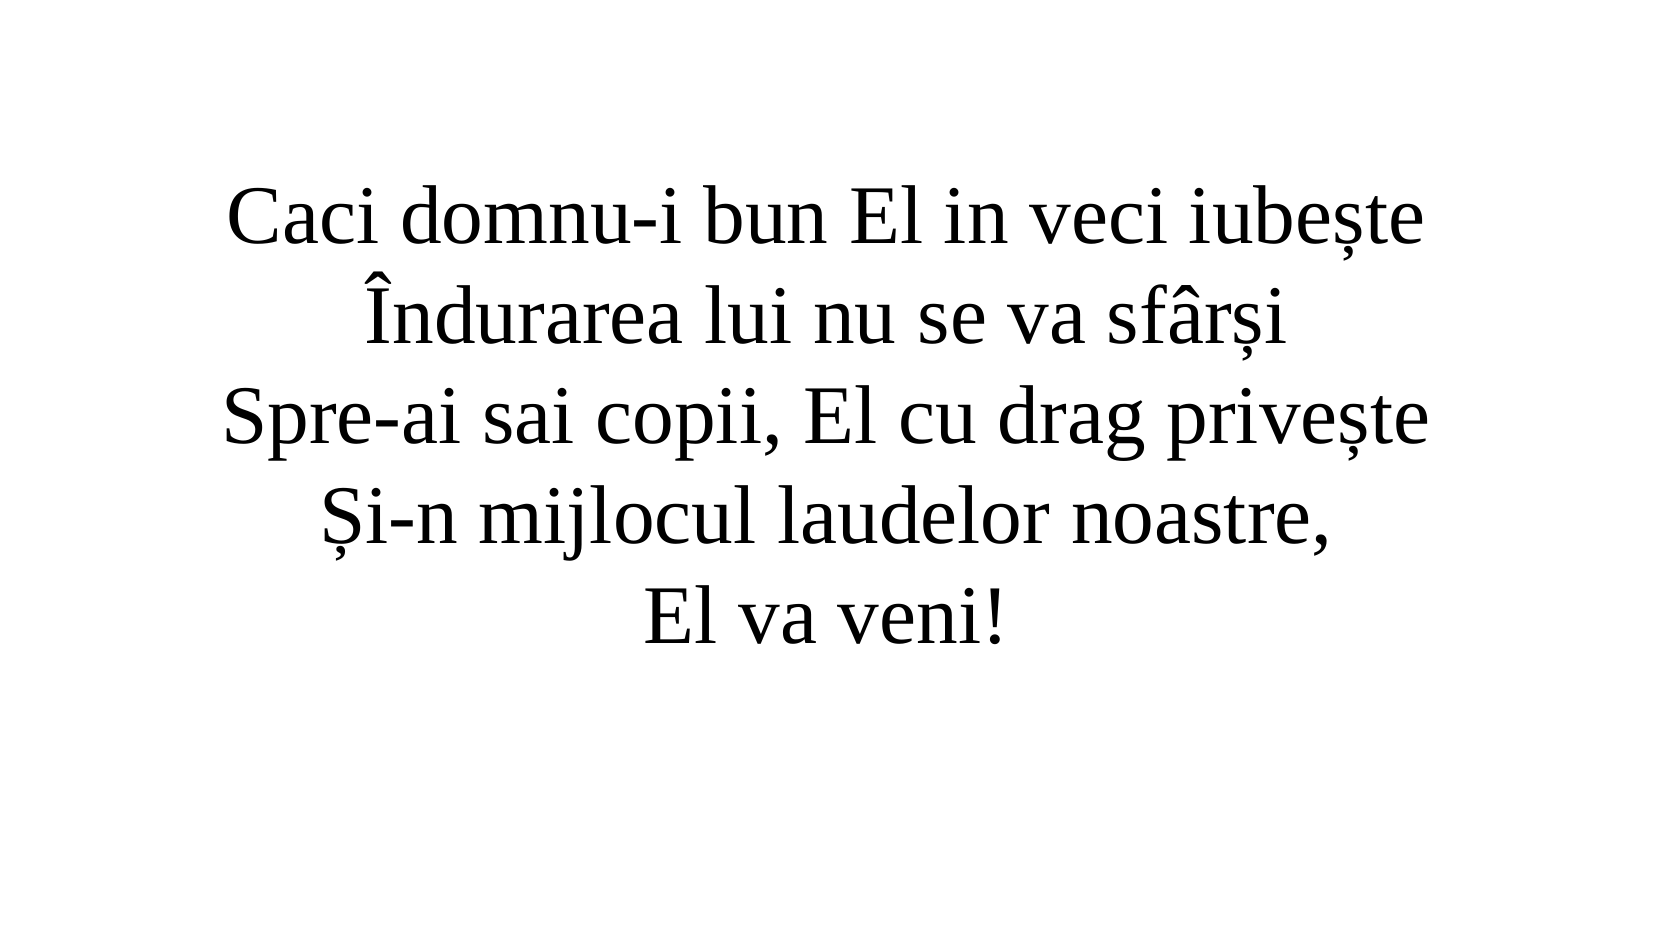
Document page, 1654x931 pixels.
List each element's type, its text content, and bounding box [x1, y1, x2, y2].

subtitle Caci domnu-i bun El in veci iubește Îndurarea lui nu se va sfârși Spre-ai sai copii, El cu drag privește Și-n mijlocul laudelor noastre, El va veni! [0, 152, 1654, 739]
